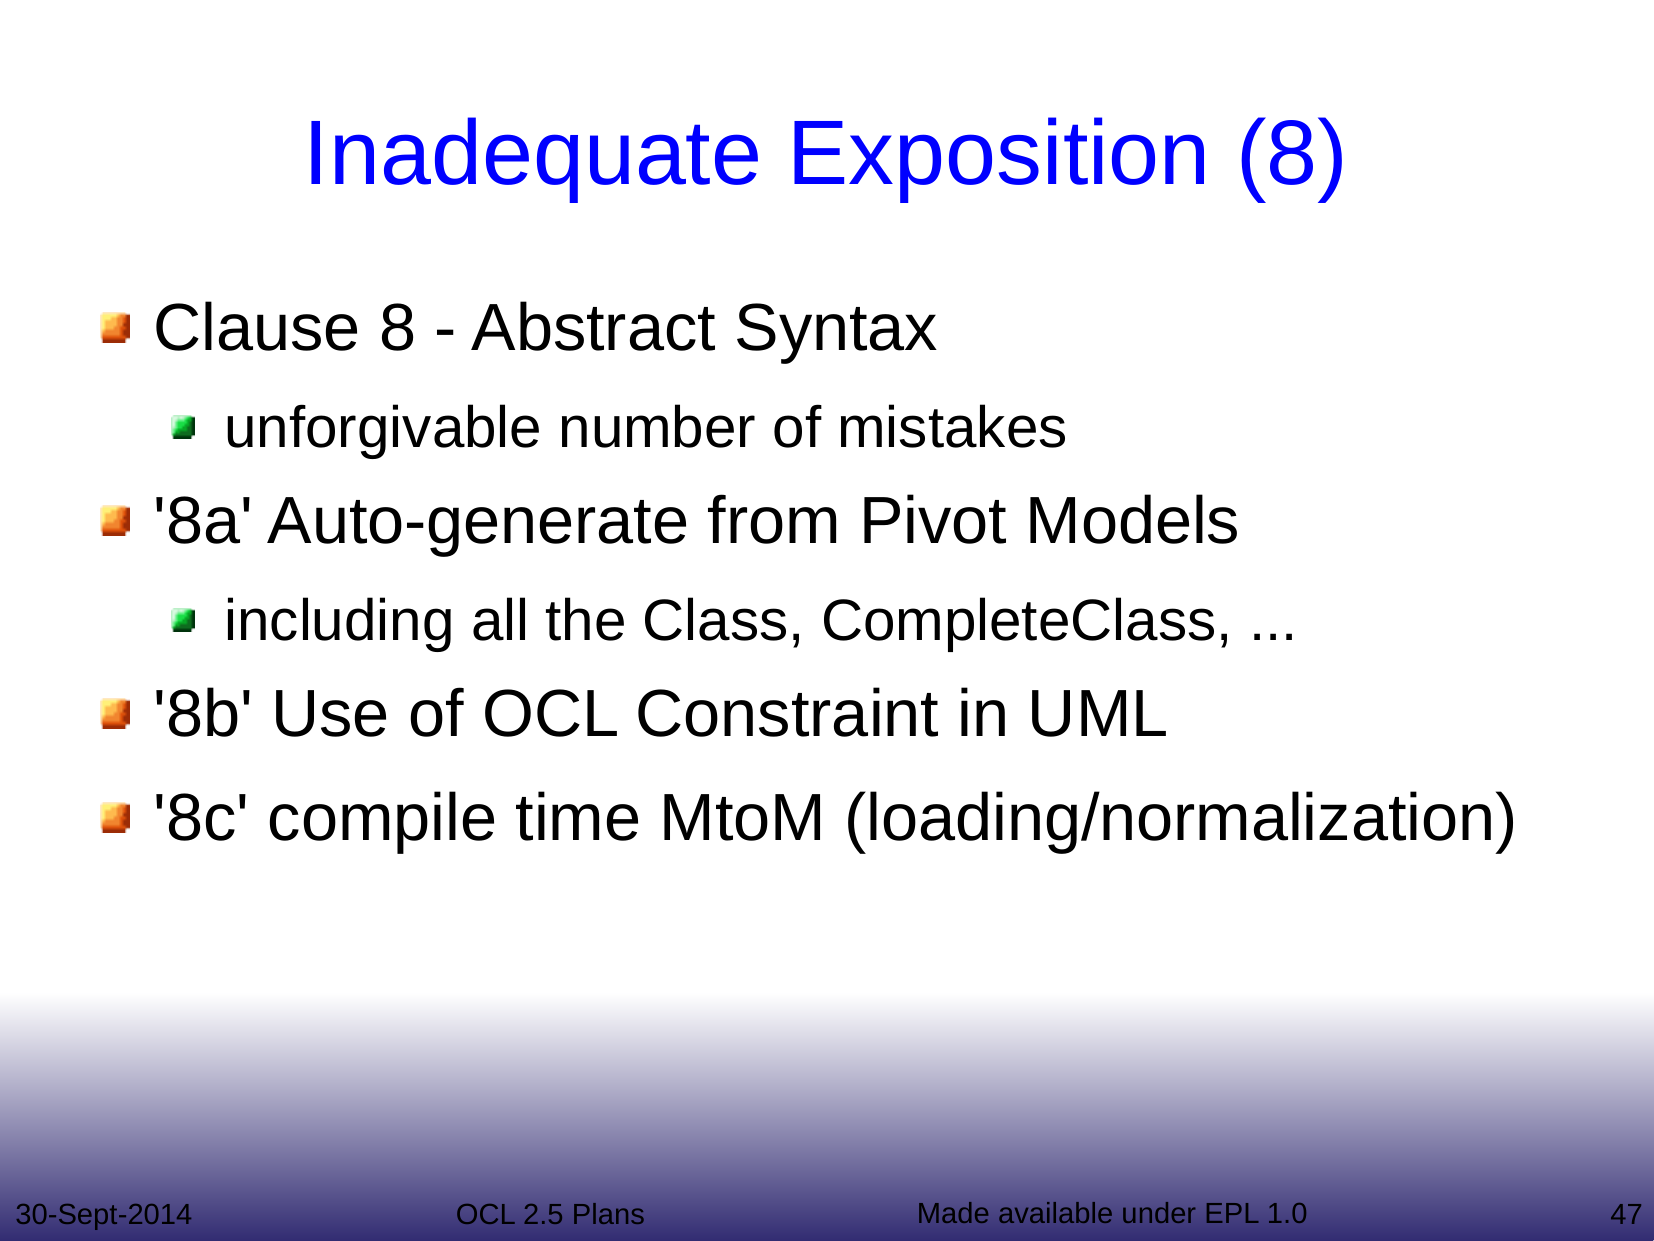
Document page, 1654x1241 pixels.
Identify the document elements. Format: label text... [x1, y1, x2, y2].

title Inadequate Exposition (8) [82, 49, 1571, 257]
list Clause 8 - Abstract Syntax unforgivable number of mistakes '8a' Auto-generate from Pivot Models including all the Class, CompleteClass, ... '8b' Use of OCL Constraint in UML '8c' compile time MtoM (loading/normalization) [82, 290, 1571, 1109]
